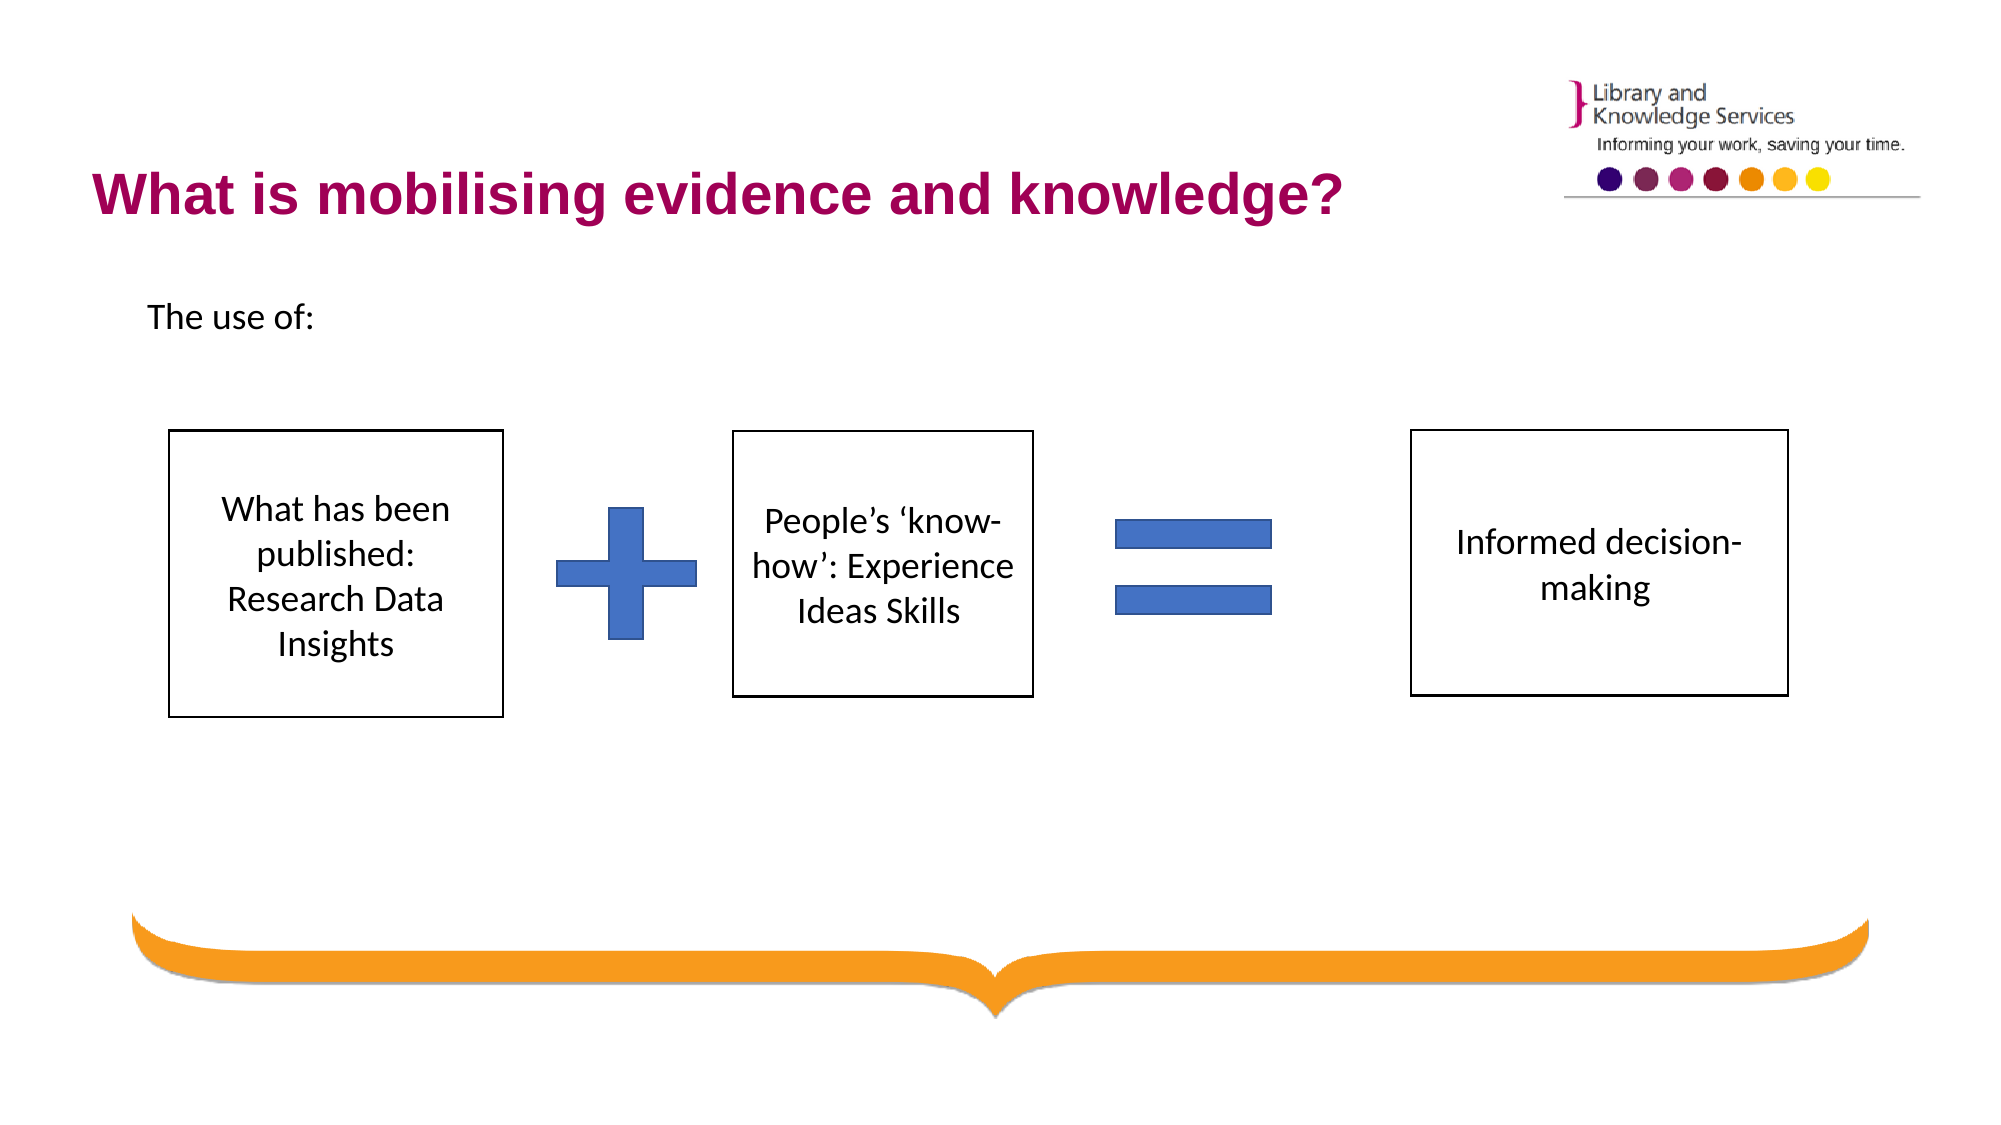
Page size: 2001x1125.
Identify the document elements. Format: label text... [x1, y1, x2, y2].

picture [132, 912, 1868, 1015]
picture [1564, 76, 1923, 196]
title What is mobilising evidence and knowledge? [77, 86, 1803, 305]
text_box [556, 508, 696, 639]
text_box [1116, 586, 1272, 614]
text_box Informed decision-making [1411, 430, 1788, 695]
text_box The use of: [132, 284, 466, 345]
text_box [1116, 520, 1272, 548]
text_box People’s ‘know-how’: Experience Ideas Skills [733, 431, 1033, 696]
text_box What has been published: Research Data Insights [169, 431, 503, 717]
